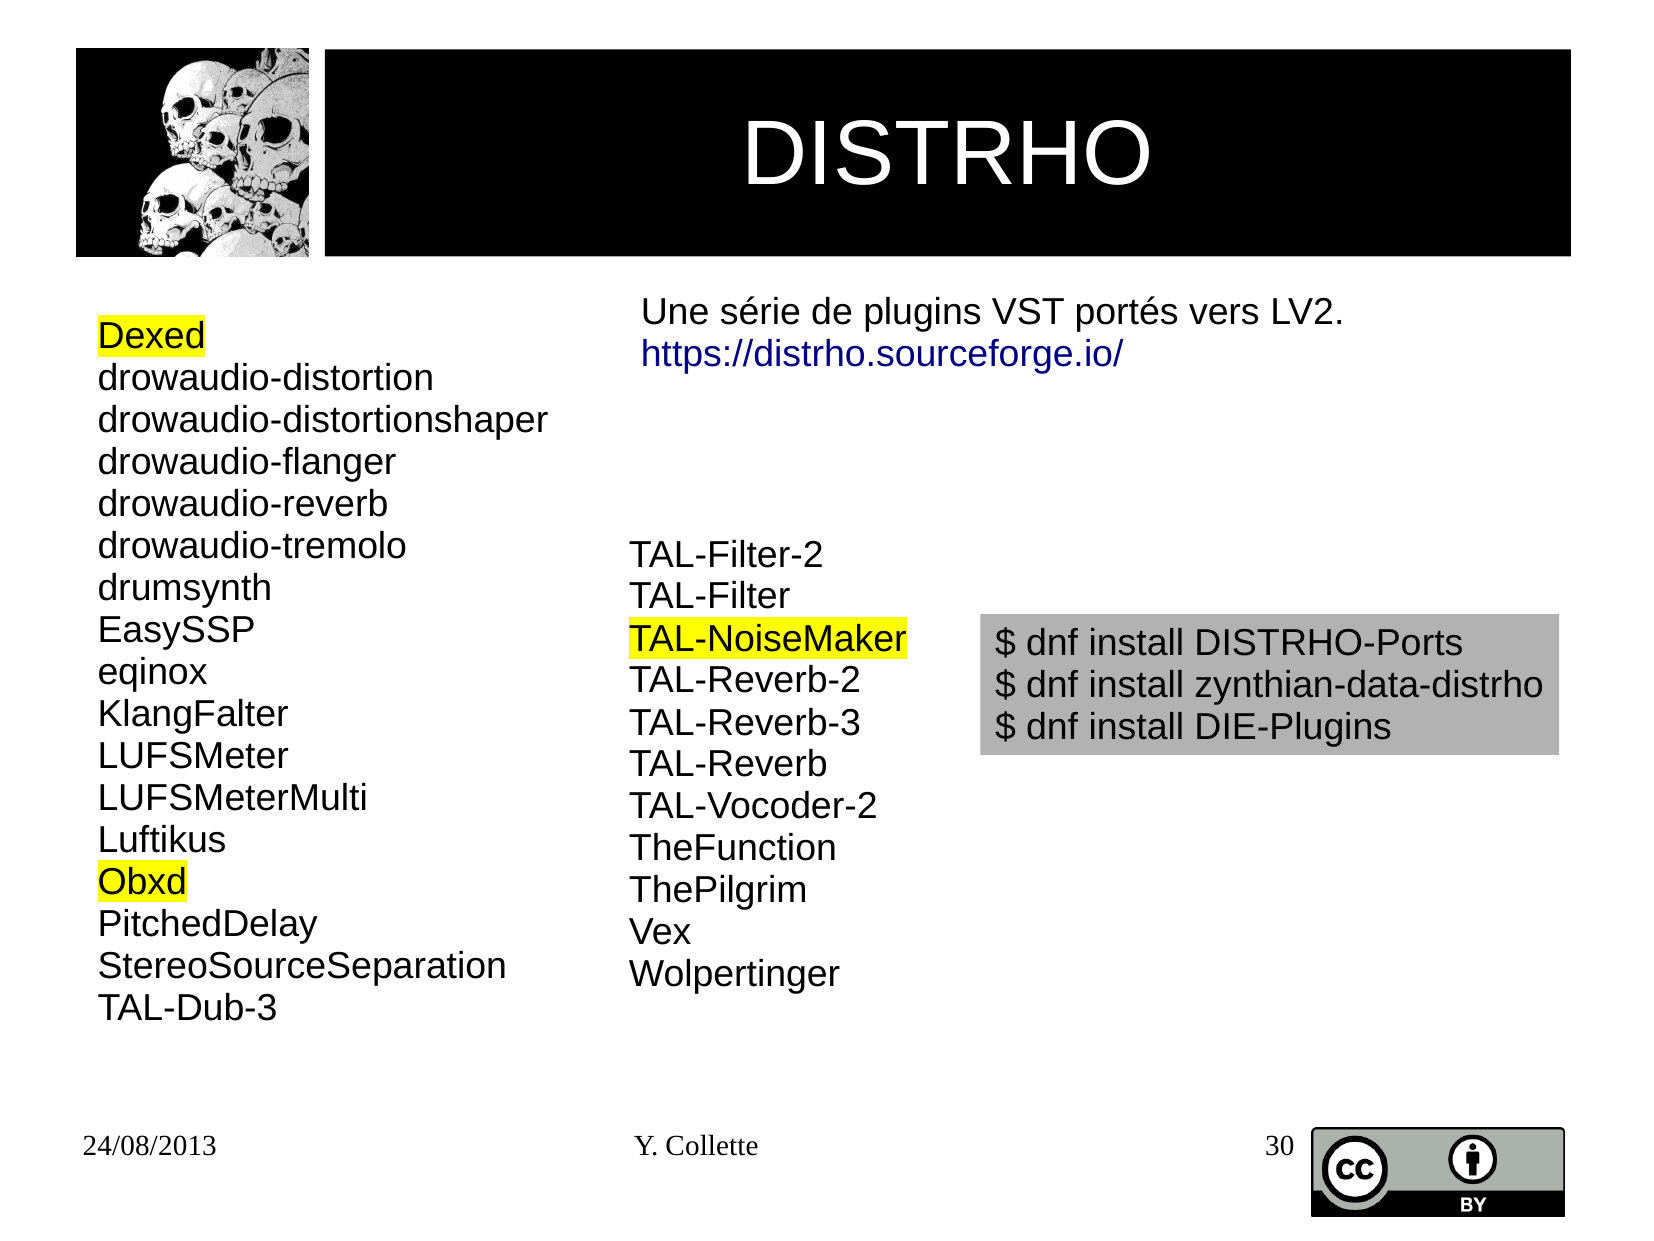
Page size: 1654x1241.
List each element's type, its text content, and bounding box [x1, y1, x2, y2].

picture [76, 48, 309, 257]
text_box Une série de plugins VST portés vers LV2. https://distrho.sourceforge.io/ [625, 283, 1560, 383]
picture [1311, 1127, 1565, 1217]
title DISTRHO [324, 49, 1571, 257]
text_box $ dnf install DISTRHO-Ports $ dnf install zynthian-data-distrho $ dnf install DIE-Plugins [980, 614, 1560, 755]
text_box TAL-Filter-2 TAL-Filter TAL-NoiseMaker TAL-Reverb-2 TAL-Reverb-3 TAL-Reverb TAL-Vocoder-2 TheFunction ThePilgrim Vex Wolpertinger [614, 525, 1016, 1003]
text_box Dexed drowaudio-distortion drowaudio-distortionshaper drowaudio-flanger drowaudio-reverb drowaudio-tremolo drumsynth EasySSP eqinox KlangFalter LUFSMeter LUFSMeterMulti Luftikus Obxd PitchedDelay StereoSourceSeparation TAL-Dub-3 [82, 307, 650, 1036]
